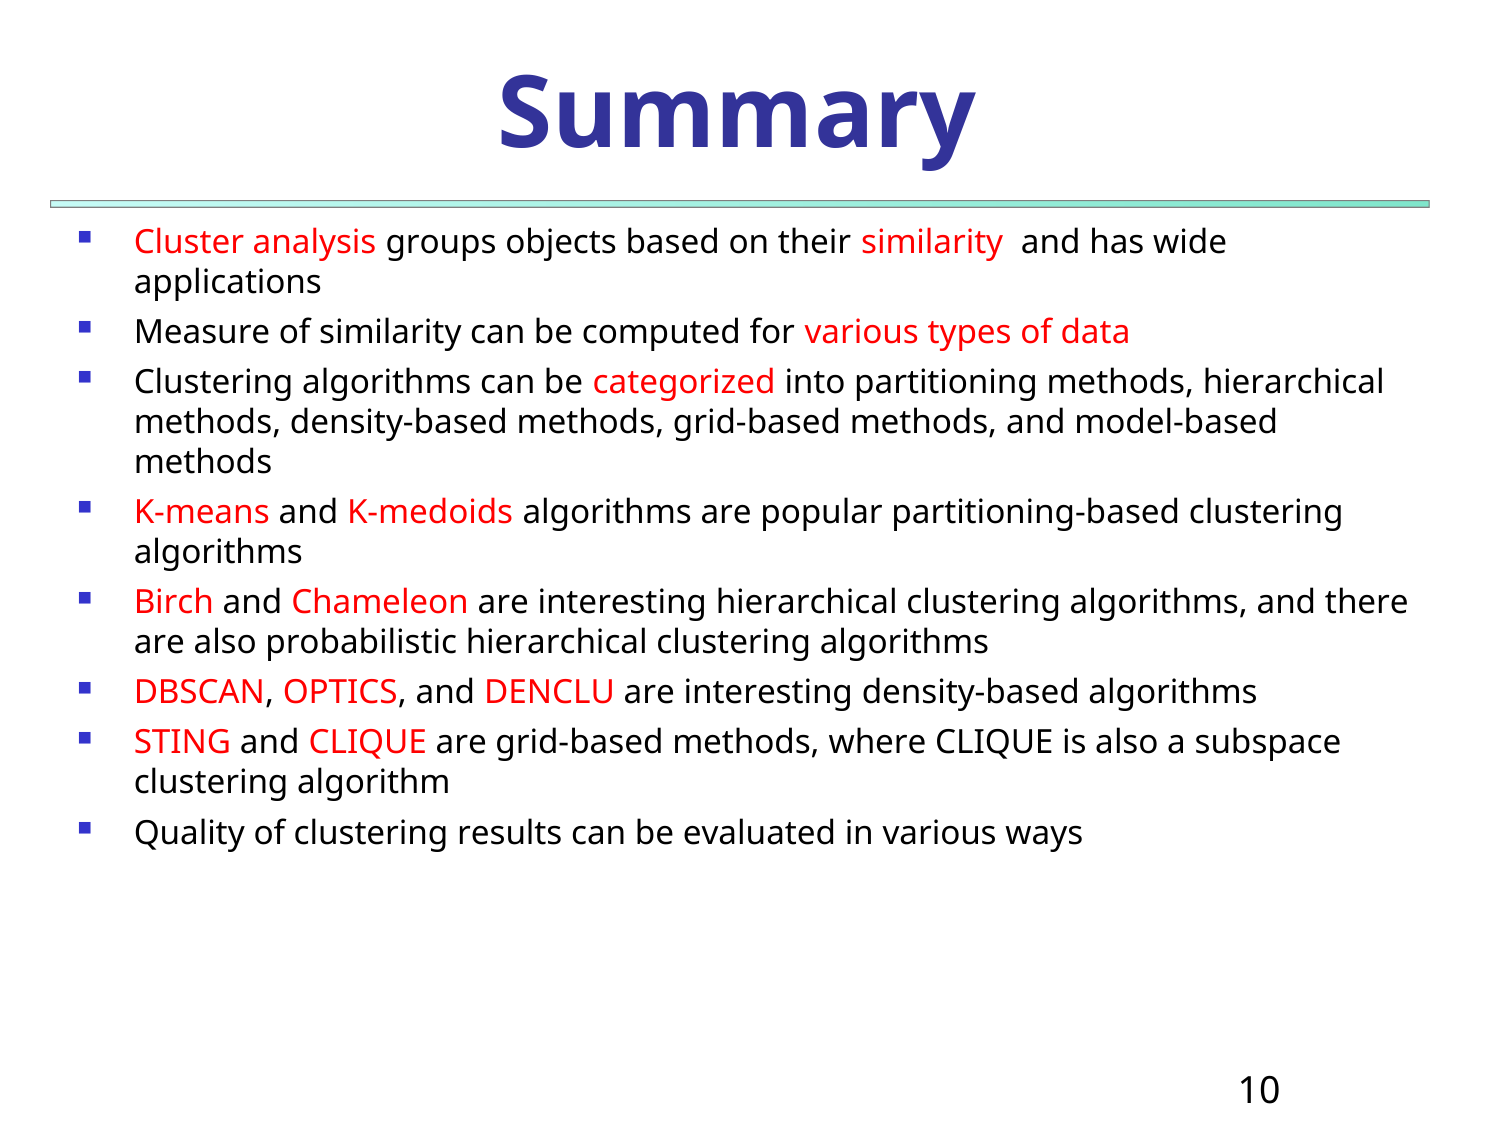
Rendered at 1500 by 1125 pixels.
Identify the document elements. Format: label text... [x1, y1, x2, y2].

list Cluster analysis groups objects based on their similarity and has wide applications Measure of similarity can be computed for various types of data Clustering algorithms can be categorized into partitioning methods, hierarchical methods, density-based methods, grid-based methods, and model-based methods K-means and K-medoids algorithms are popular partitioning-based clustering algorithms Birch and Chameleon are interesting hierarchical clustering algorithms, and there are also probabilistic hierarchical clustering algorithms DBSCAN, OPTICS, and DENCLU are interesting density-based algorithms STING and CLIQUE are grid-based methods, where CLIQUE is also a subspace clustering algorithm Quality of clustering results can be evaluated in various ways [62, 212, 1438, 1101]
title Summary [437, 39, 1038, 175]
text_box <number> [1187, 1062, 1500, 1125]
